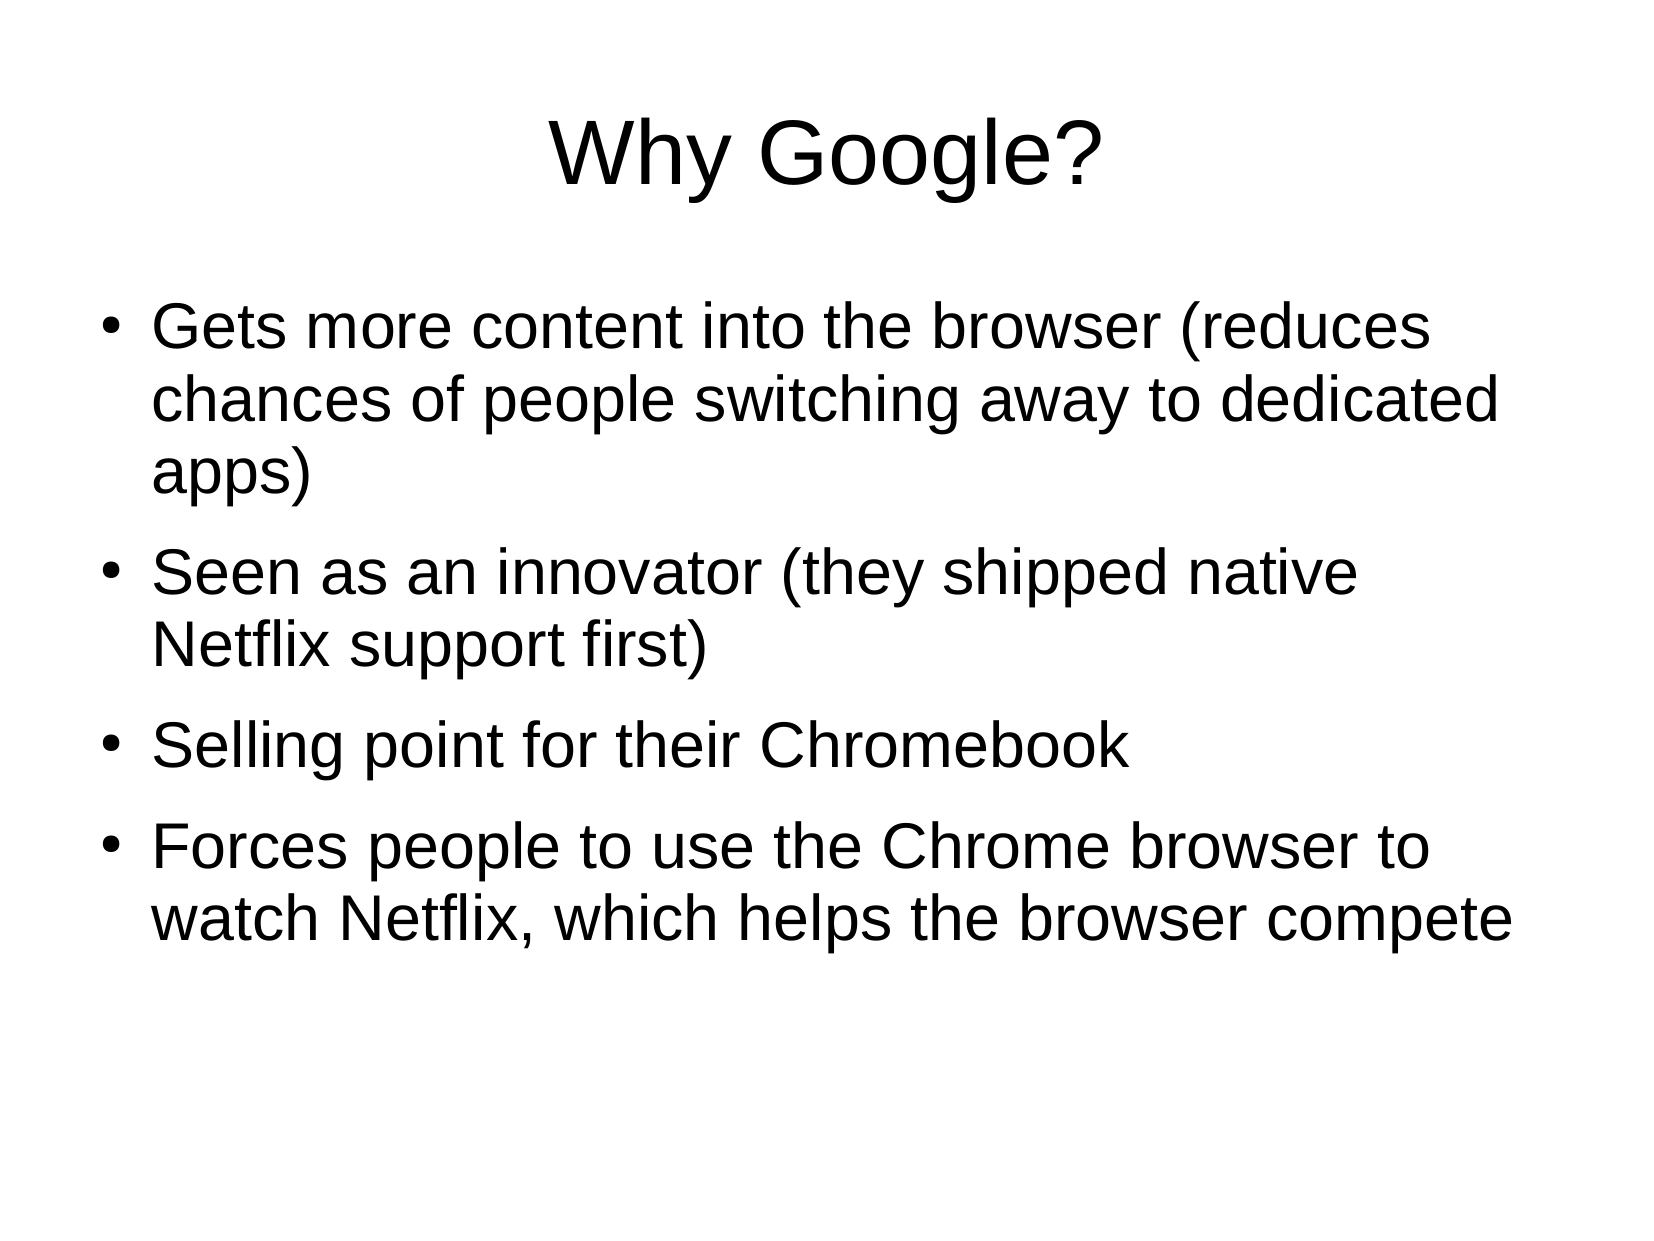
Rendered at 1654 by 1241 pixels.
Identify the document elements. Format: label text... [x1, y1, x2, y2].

title Why Google? [82, 49, 1571, 257]
list Gets more content into the browser (reduces chances of people switching away to dedicated apps) Seen as an innovator (they shipped native Netflix support first) Selling point for their Chromebook Forces people to use the Chrome browser to watch Netflix, which helps the browser compete [82, 290, 1538, 1010]
